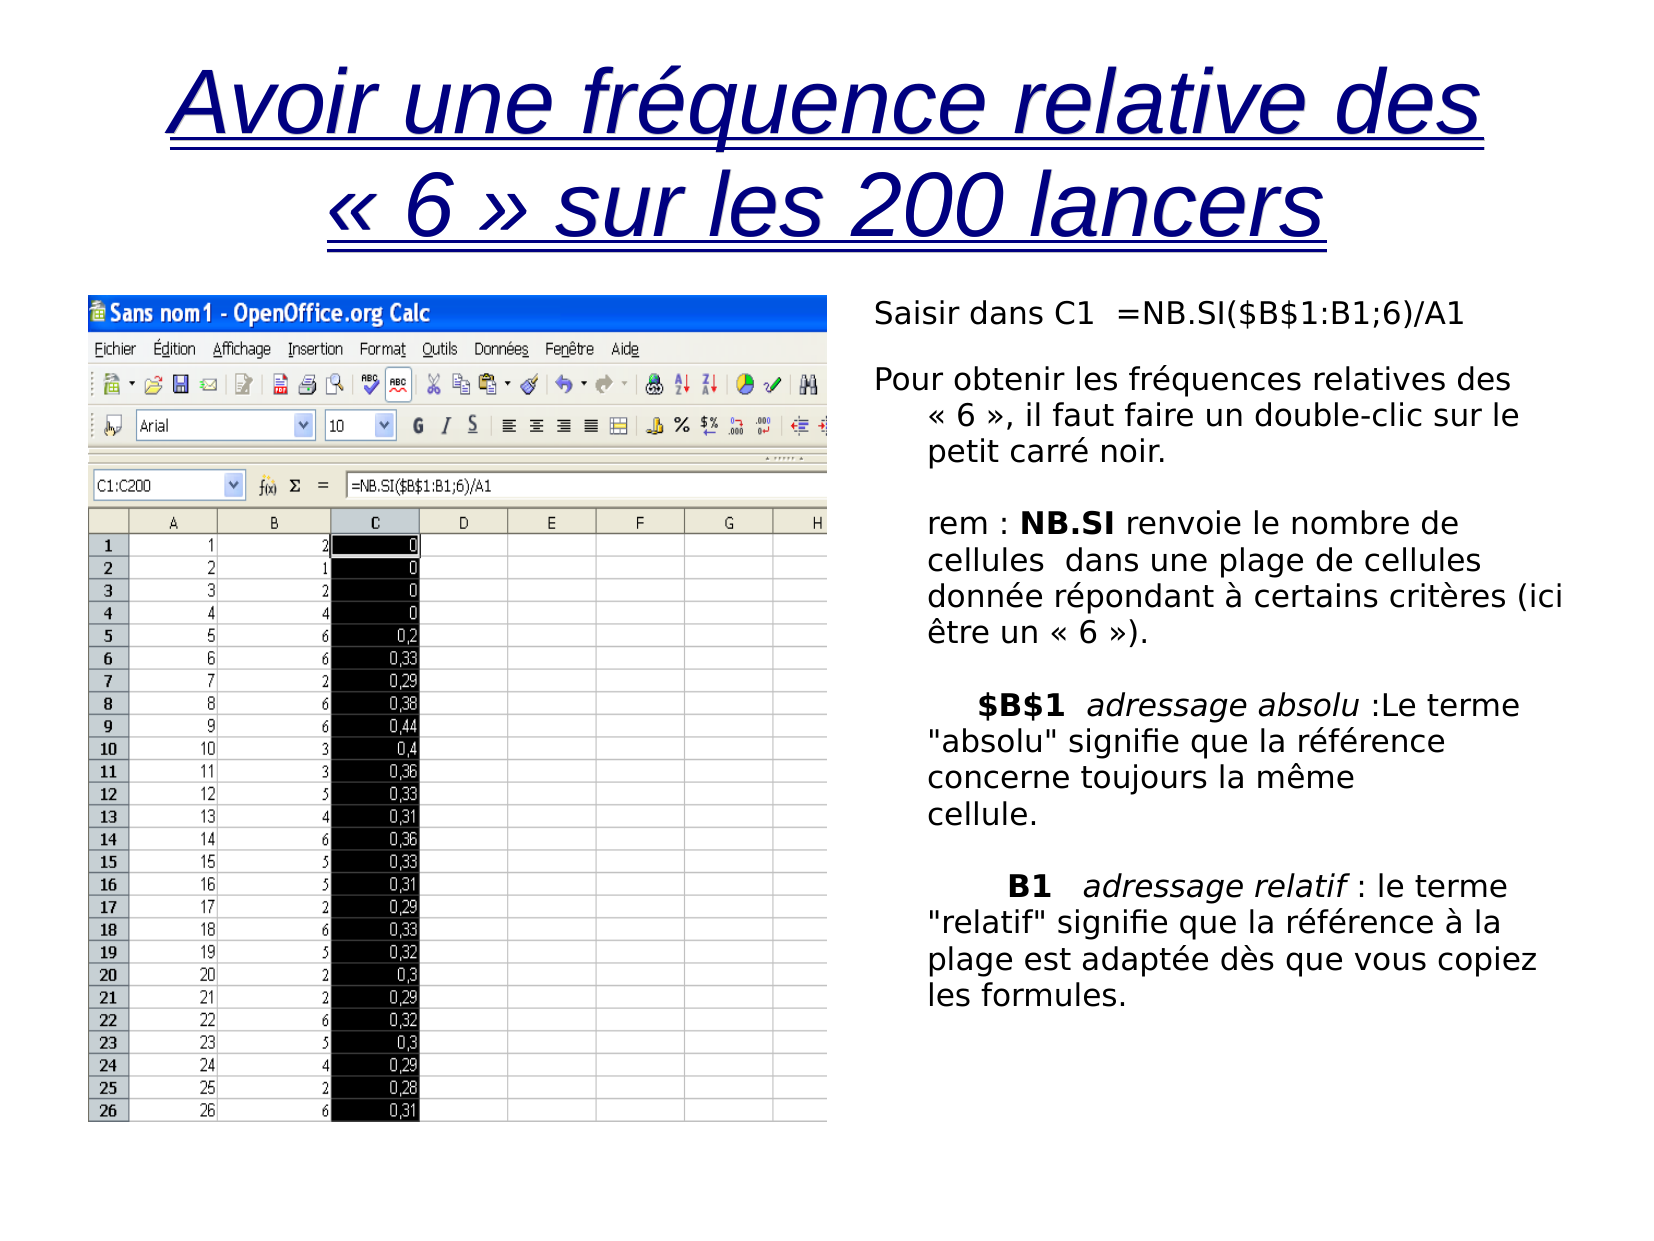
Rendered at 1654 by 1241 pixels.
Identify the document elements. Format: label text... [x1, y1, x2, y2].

title Avoir une fréquence relative des « 6 » sur les 200 lancers [82, 49, 1571, 257]
picture [82, 290, 827, 1123]
list Saisir dans C1 =NB.SI($B$1:B1;6)/A1 Pour obtenir les fréquences relatives des « 6 », il faut faire un double-clic sur le petit carré noir. rem : NB.SI renvoie le nombre de cellules dans une plage de cellules donnée répondant à certains critères (ici être un « 6 »). $B$1 adressage absolu :Le terme "absolu" signifie que la référence concerne toujours la même cellule. B1 adressage relatif : le terme "relatif" signifie que la référence à la plage est adaptée dès que vous copiez les formules. [856, 295, 1583, 1114]
